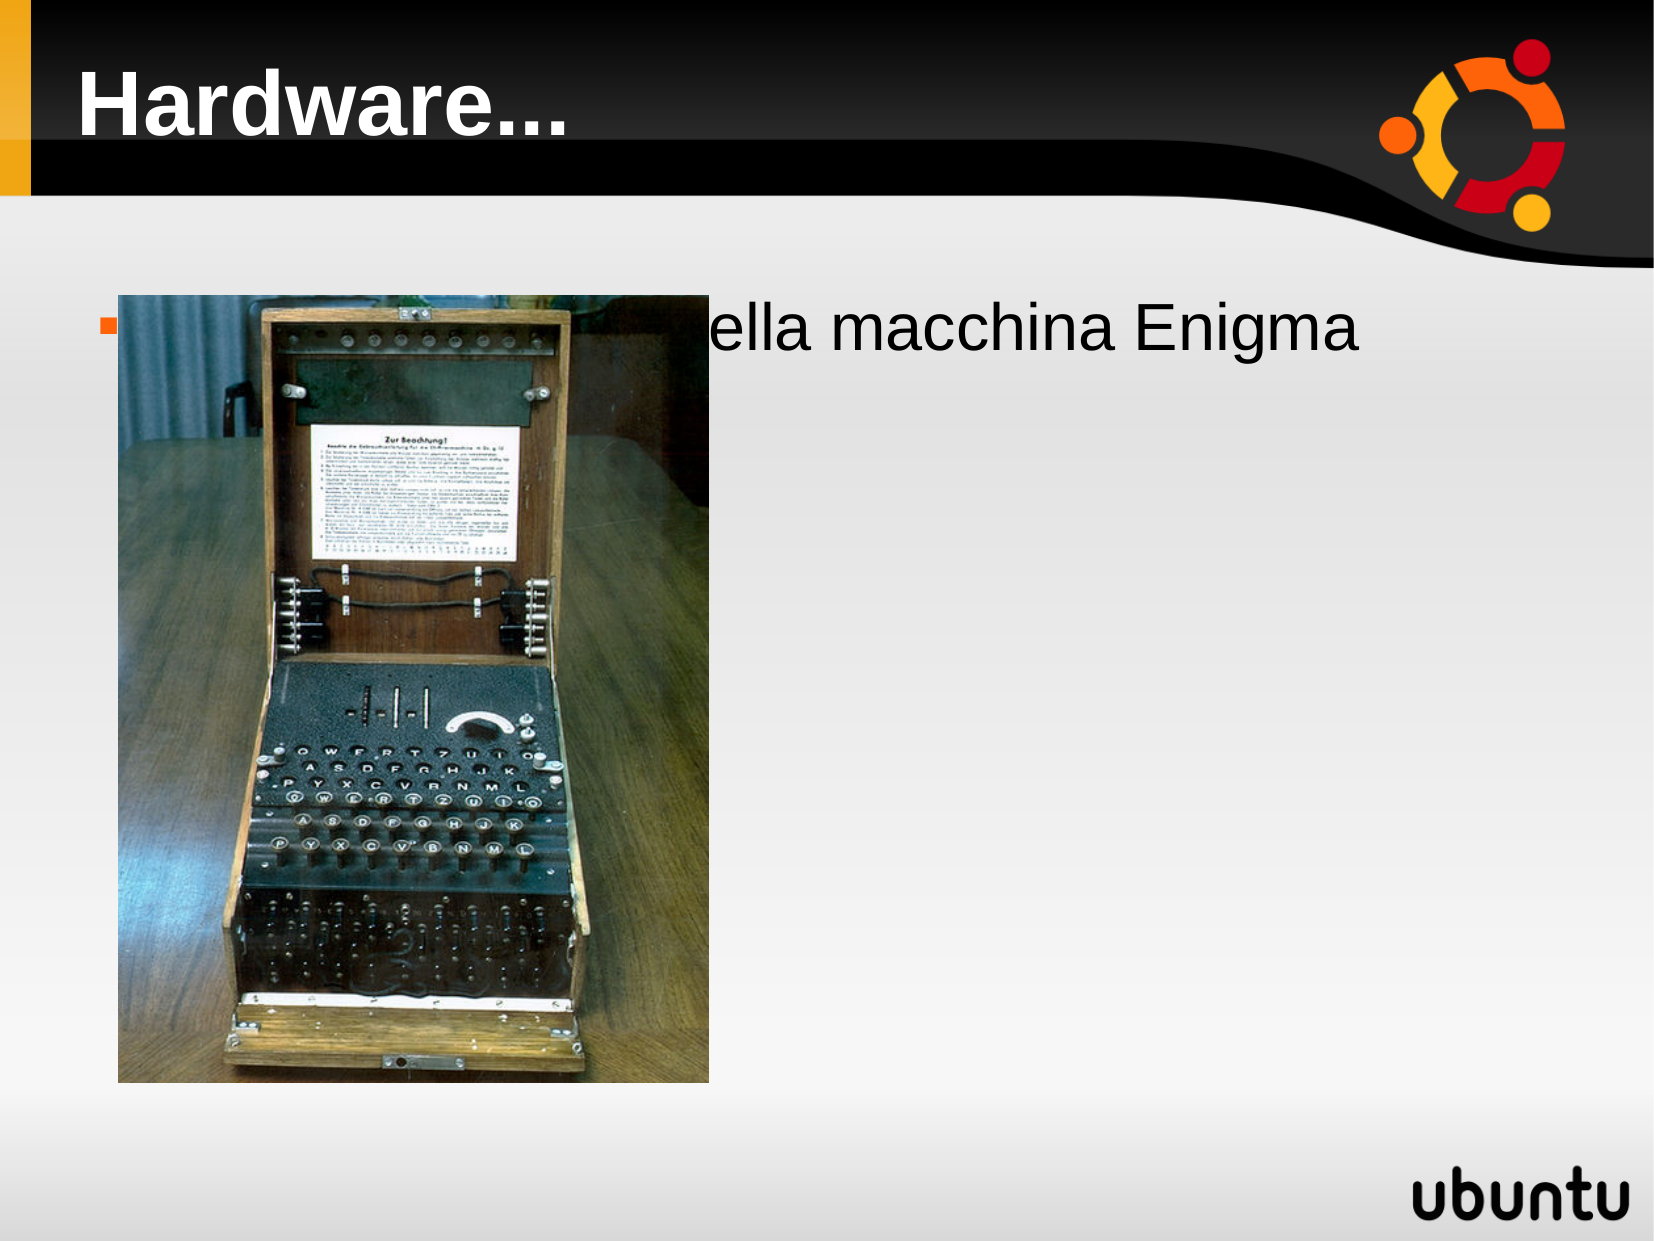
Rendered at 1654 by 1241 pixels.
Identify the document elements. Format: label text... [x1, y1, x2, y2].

title Hardware... [76, 0, 1565, 208]
list I messaggi cifrati della macchina Enigma (hardware)... [845, 290, 1572, 1109]
picture [0, 0, 1654, 1241]
